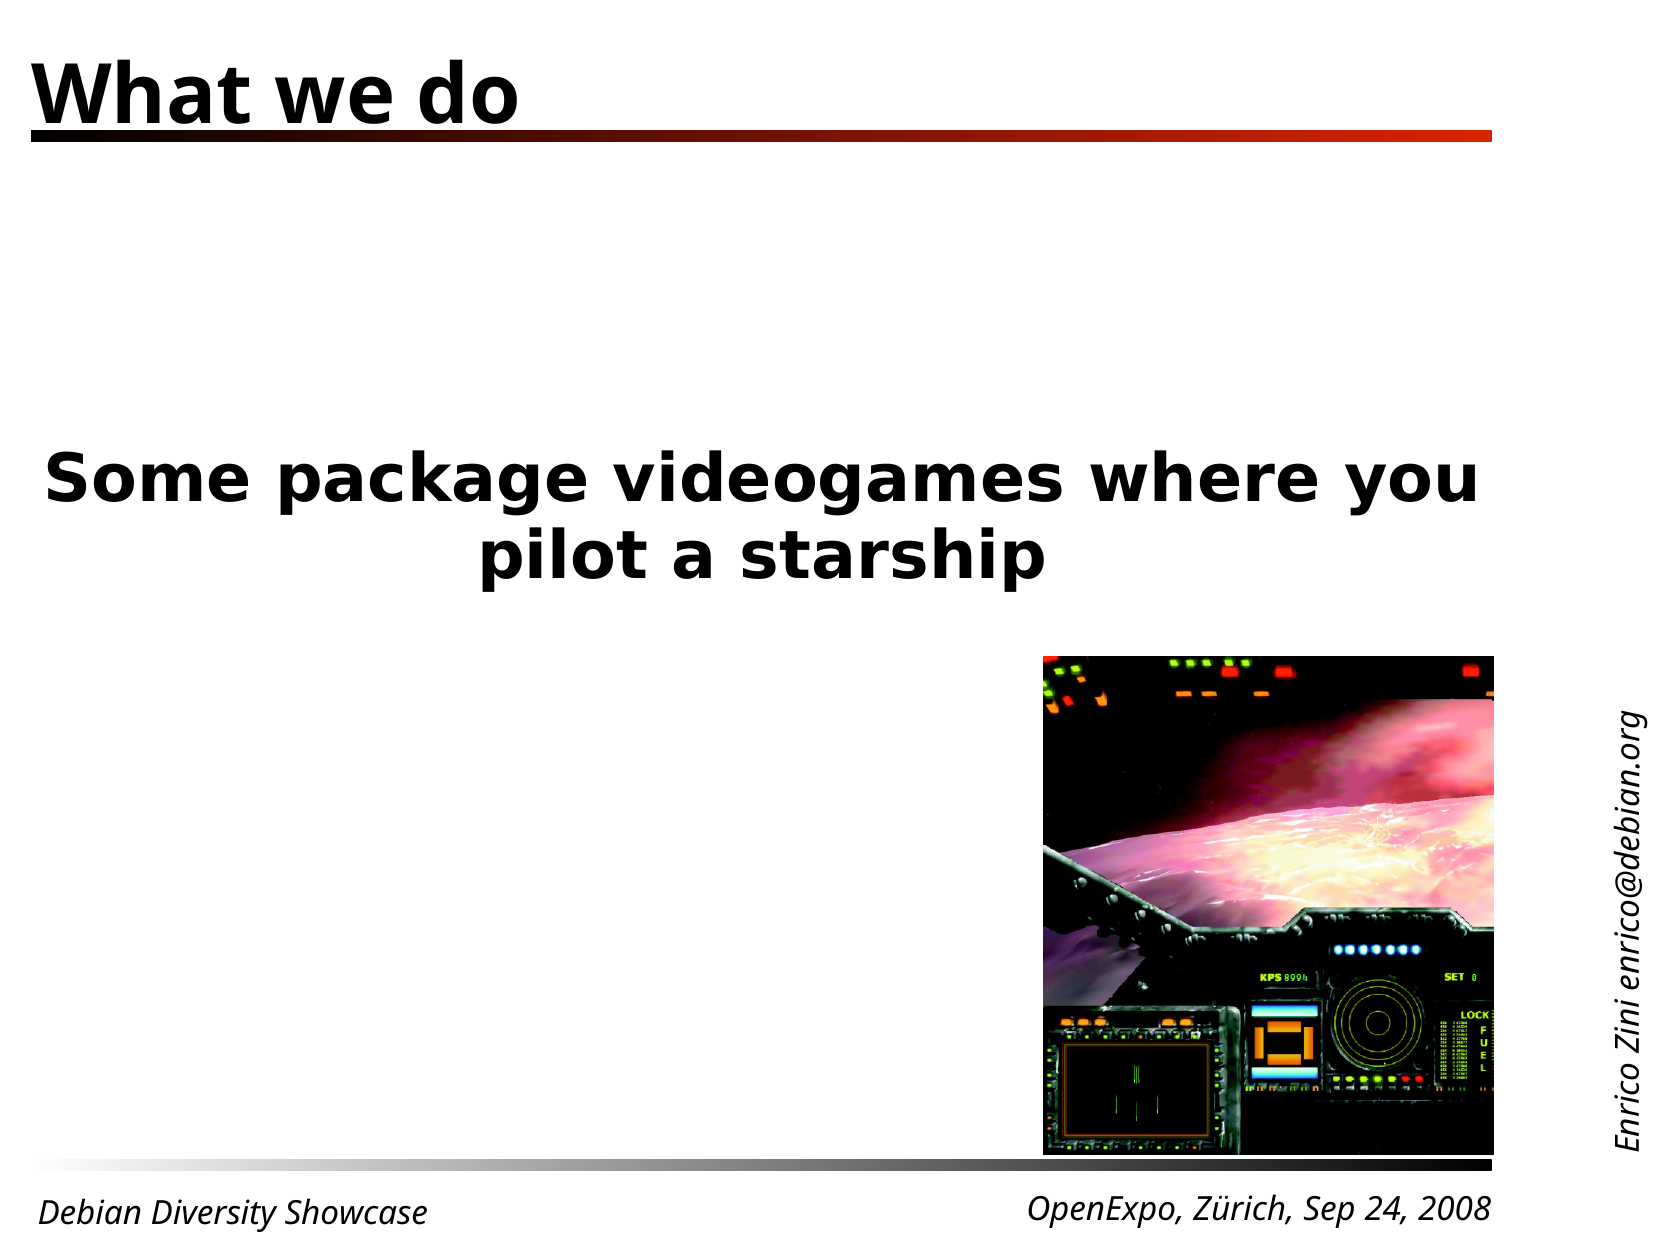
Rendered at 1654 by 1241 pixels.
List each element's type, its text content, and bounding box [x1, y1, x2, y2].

text_box What we do [31, 34, 1438, 168]
picture [1043, 656, 1494, 1155]
text_box Some package videogames where you pilot a starship [30, 439, 1495, 595]
